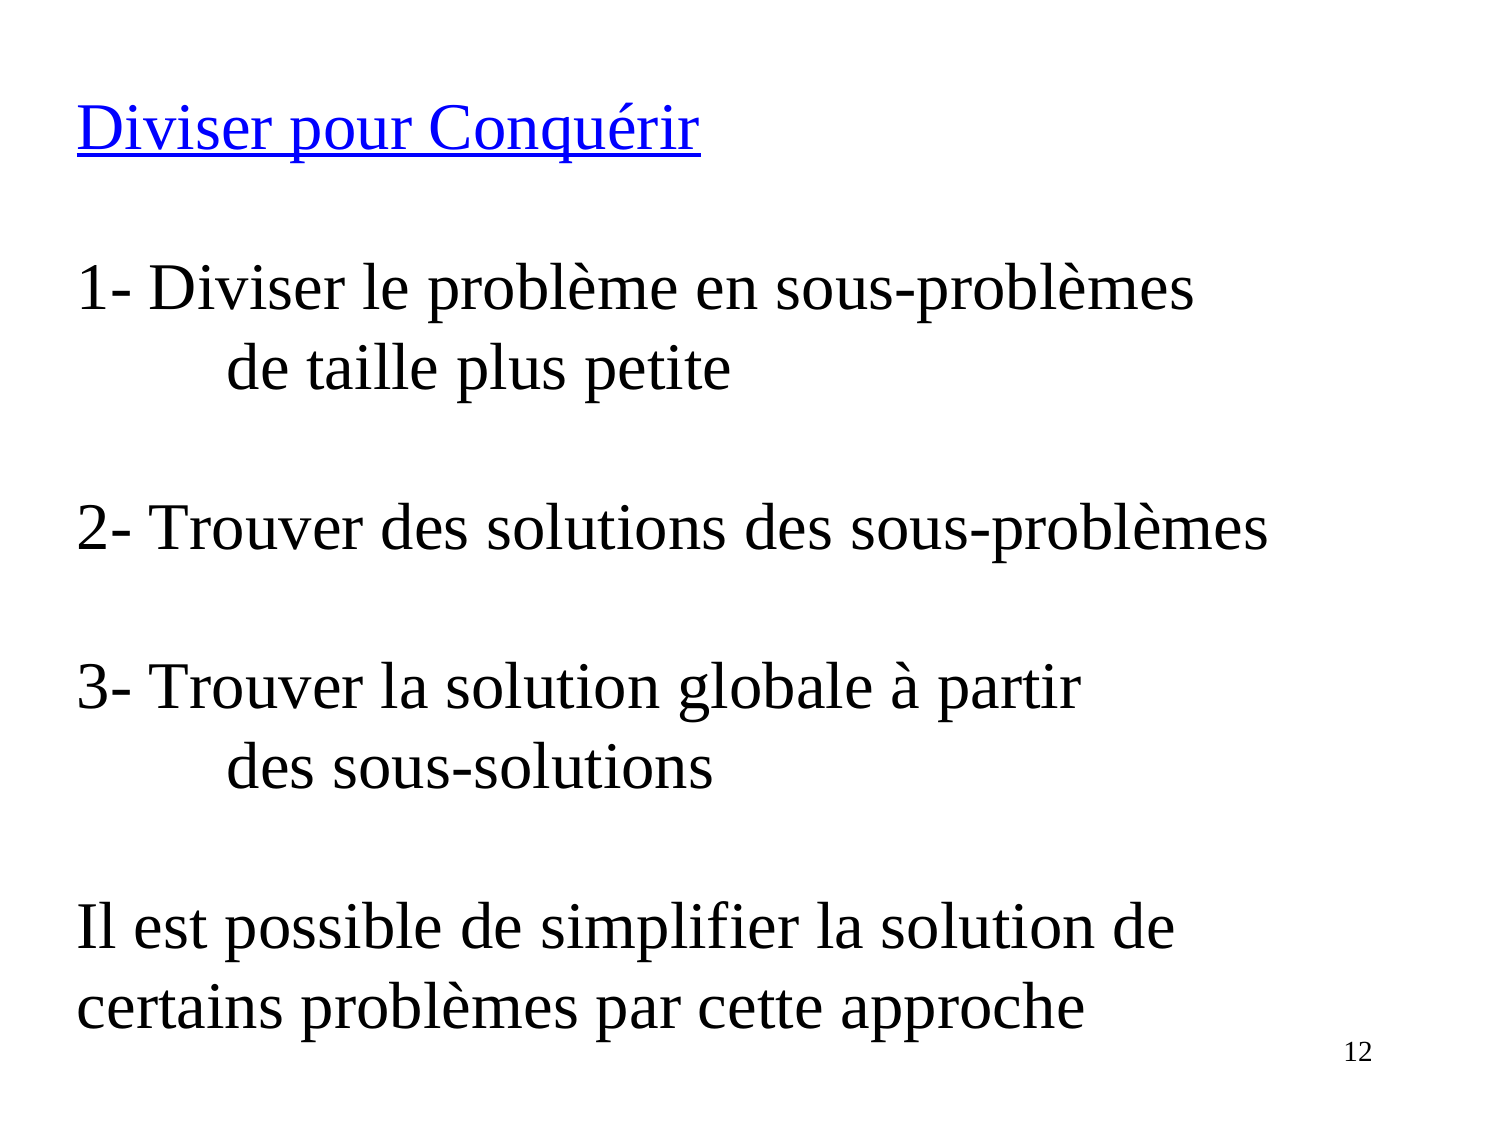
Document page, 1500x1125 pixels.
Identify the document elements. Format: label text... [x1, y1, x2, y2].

text_box Diviser pour Conquérir 1- Diviser le problème en sous-problèmes de taille plus petite 2- Trouver des solutions des sous-problèmes 3- Trouver la solution globale à partir des sous-solutions Il est possible de simplifier la solution de certains problèmes par cette approche [61, 74, 1287, 1050]
